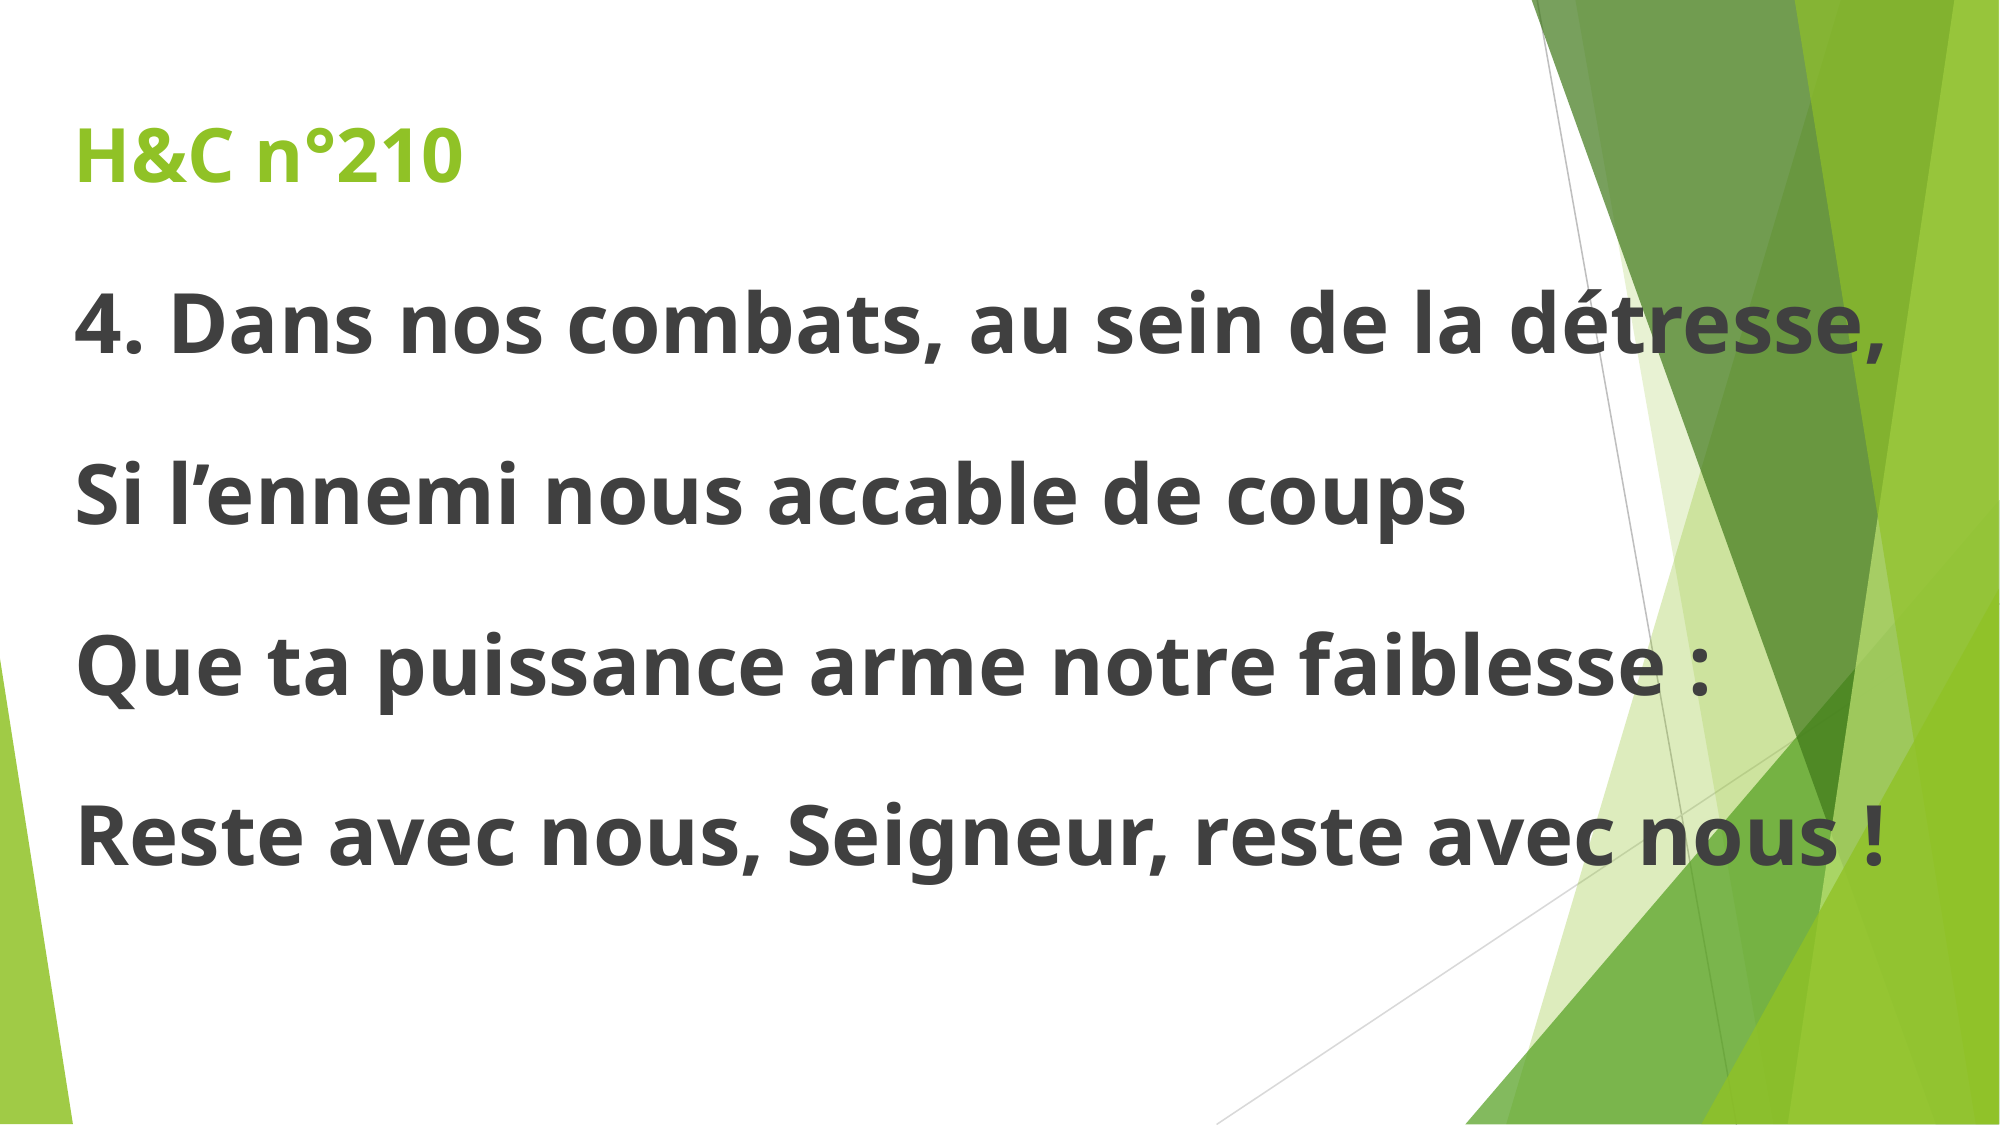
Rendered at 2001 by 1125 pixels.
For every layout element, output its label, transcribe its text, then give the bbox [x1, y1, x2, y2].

text_box 4. Dans nos combats, au sein de la détresse, Si l’ennemi nous accable de coups Que ta puissance arme notre faiblesse : Reste avec nous, Seigneur, reste avec nous ! [59, 212, 1937, 1025]
text_box H&C n°210 [59, 99, 1522, 212]
